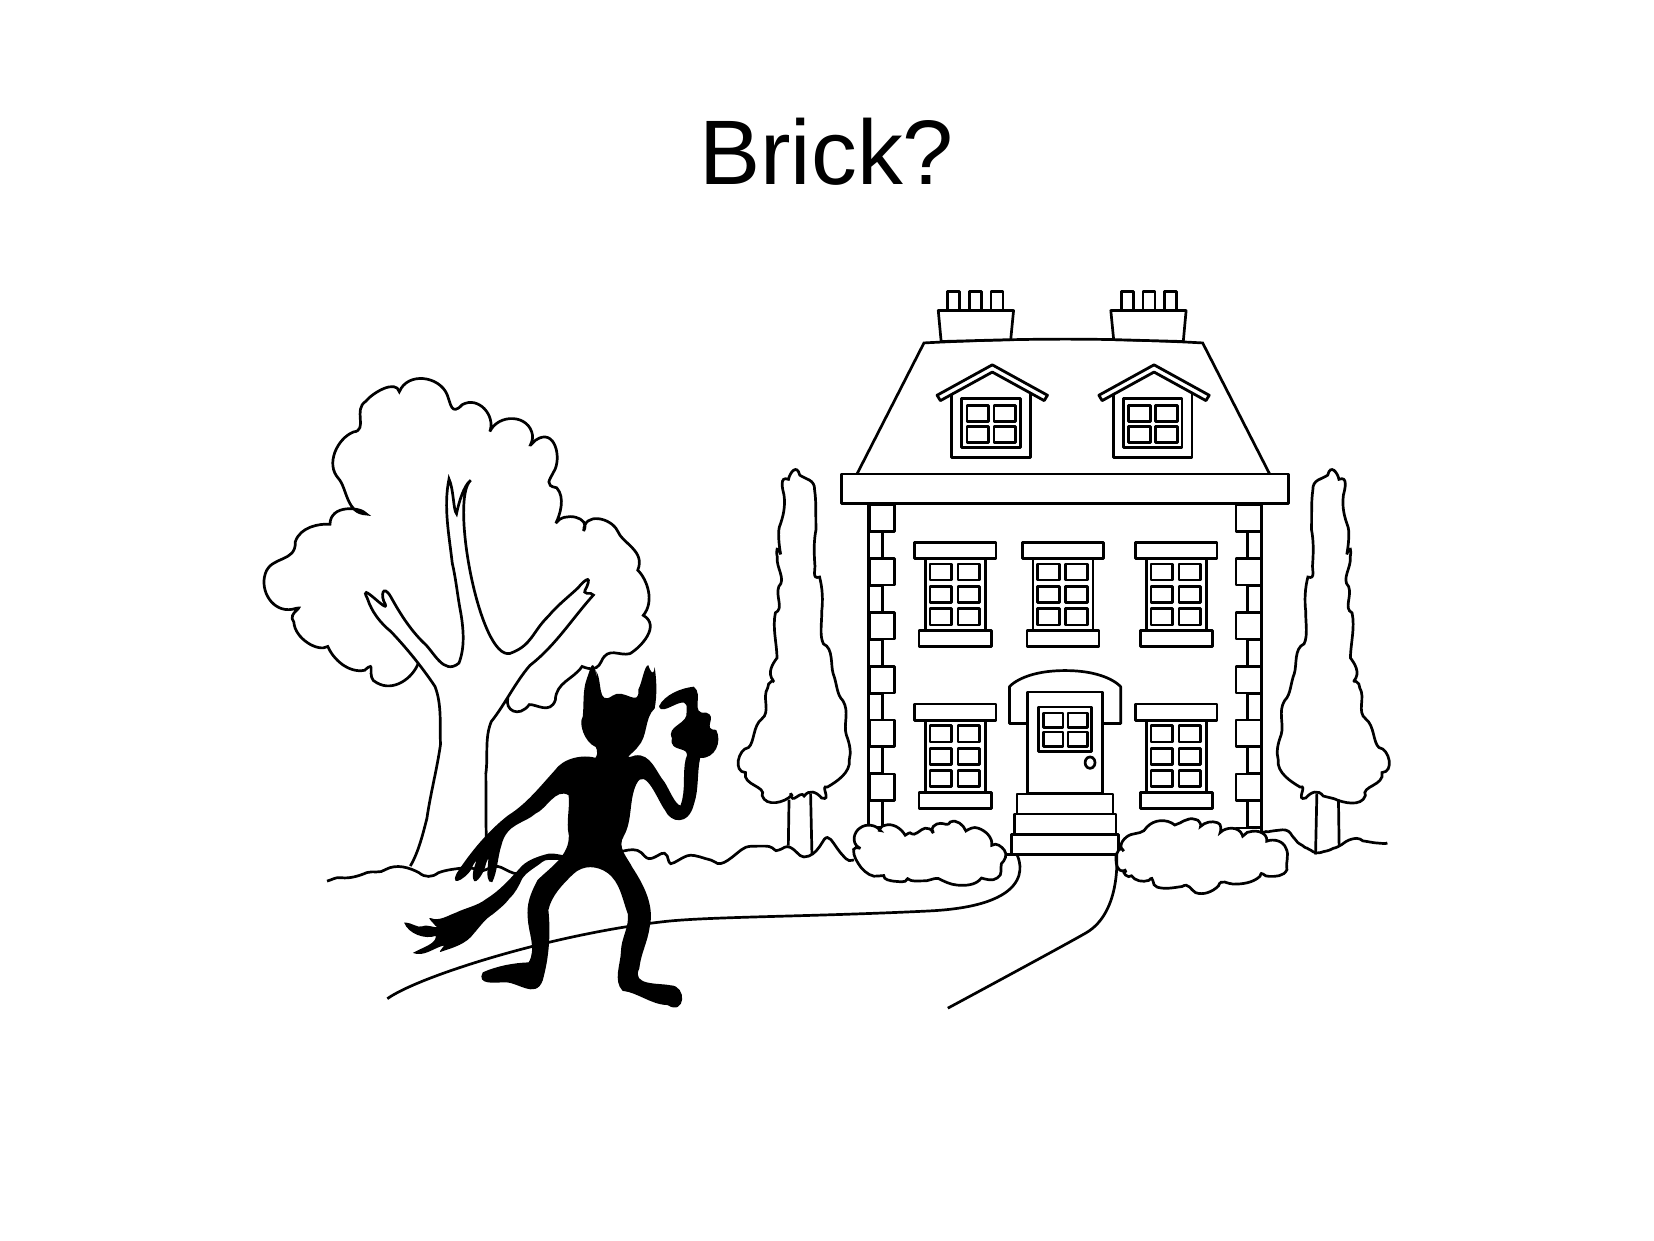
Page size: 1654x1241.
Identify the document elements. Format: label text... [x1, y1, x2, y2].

picture [262, 290, 1391, 1010]
title Brick? [82, 49, 1571, 257]
